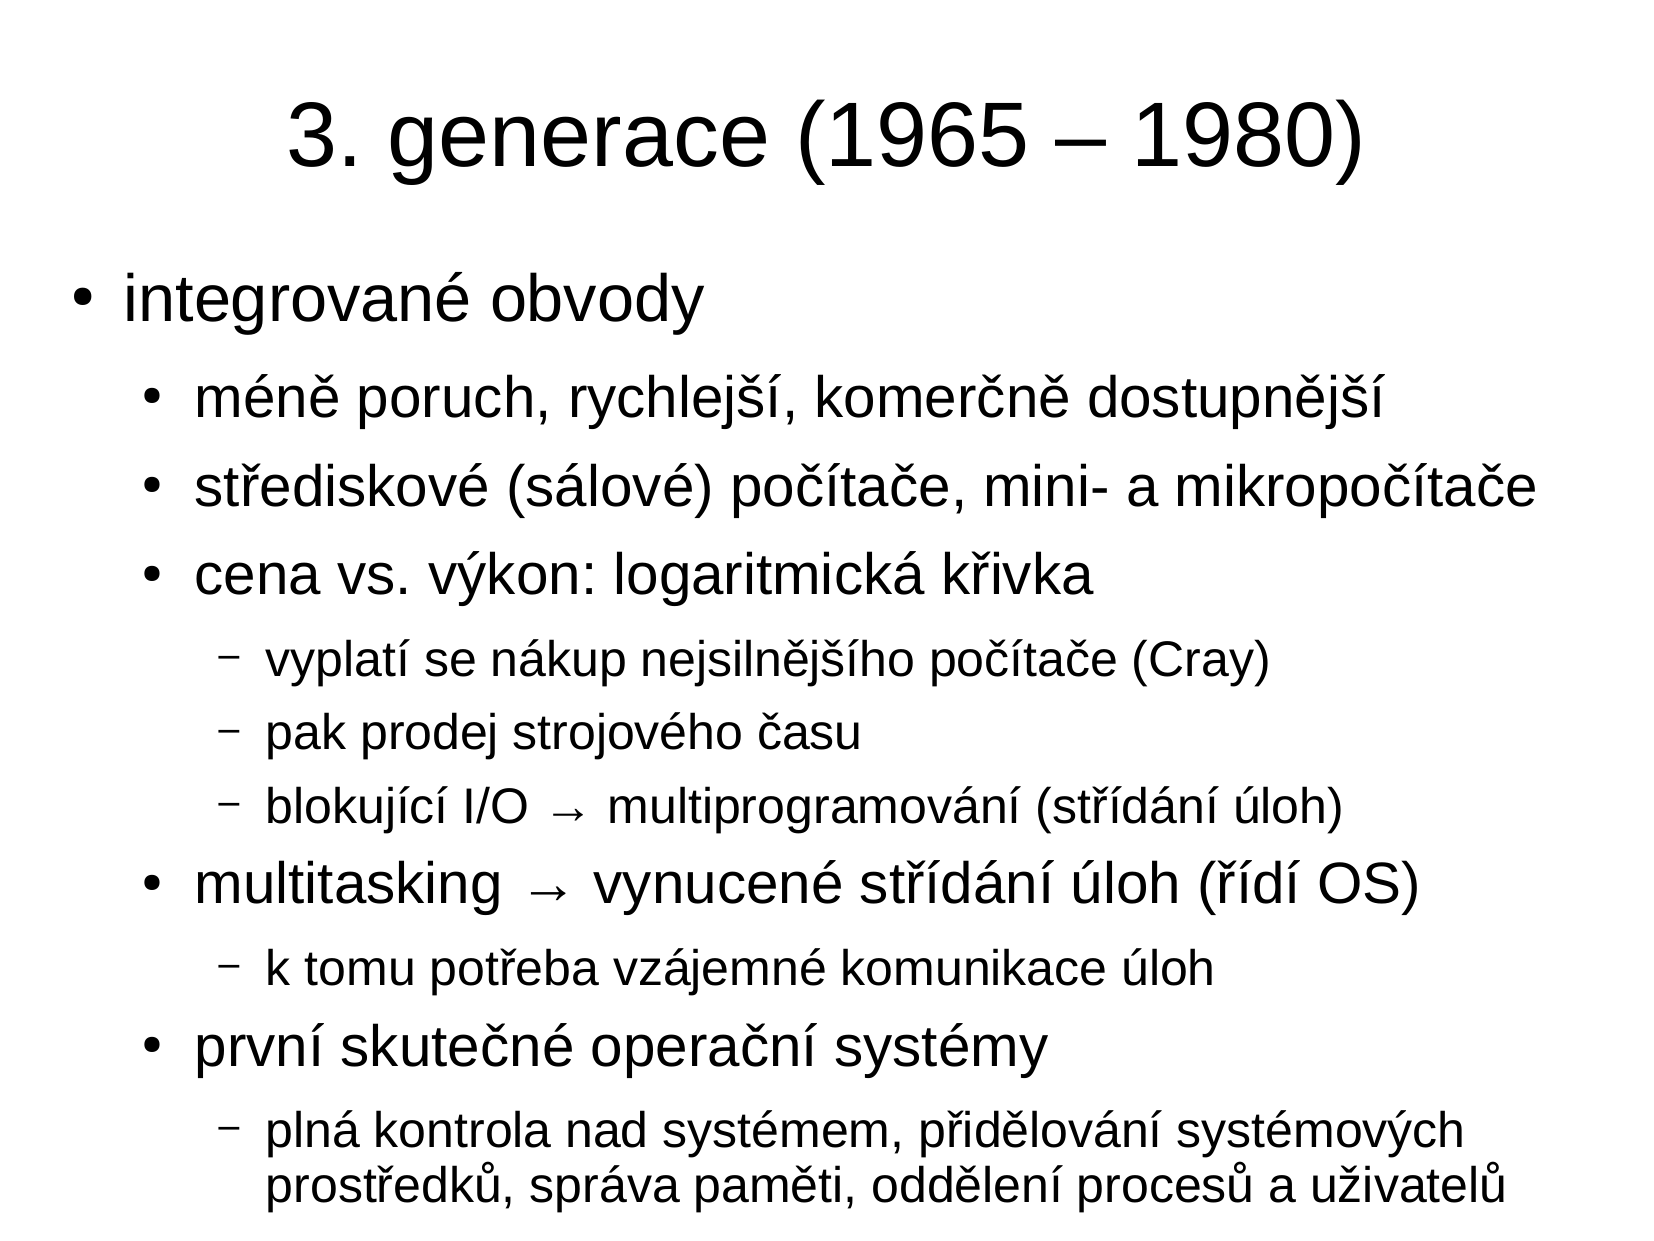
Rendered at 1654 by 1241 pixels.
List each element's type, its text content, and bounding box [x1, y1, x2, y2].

list integrované obvody méně poruch, rychlejší, komerčně dostupnější střediskové (sálové) počítače, mini- a mikropočítače cena vs. výkon: logaritmická křivka vyplatí se nákup nejsilnějšího počítače (Cray) pak prodej strojového času blokující I/O → multiprogramování (střídání úloh) multitasking → vynucené střídání úloh (řídí OS) k tomu potřeba vzájemné komunikace úloh první skutečné operační systémy plná kontrola nad systémem, přidělování systémových prostředků, správa paměti, oddělení procesů a uživatelů [53, 260, 1625, 1214]
title 3. generace (1965 – 1980) [82, 39, 1571, 232]
